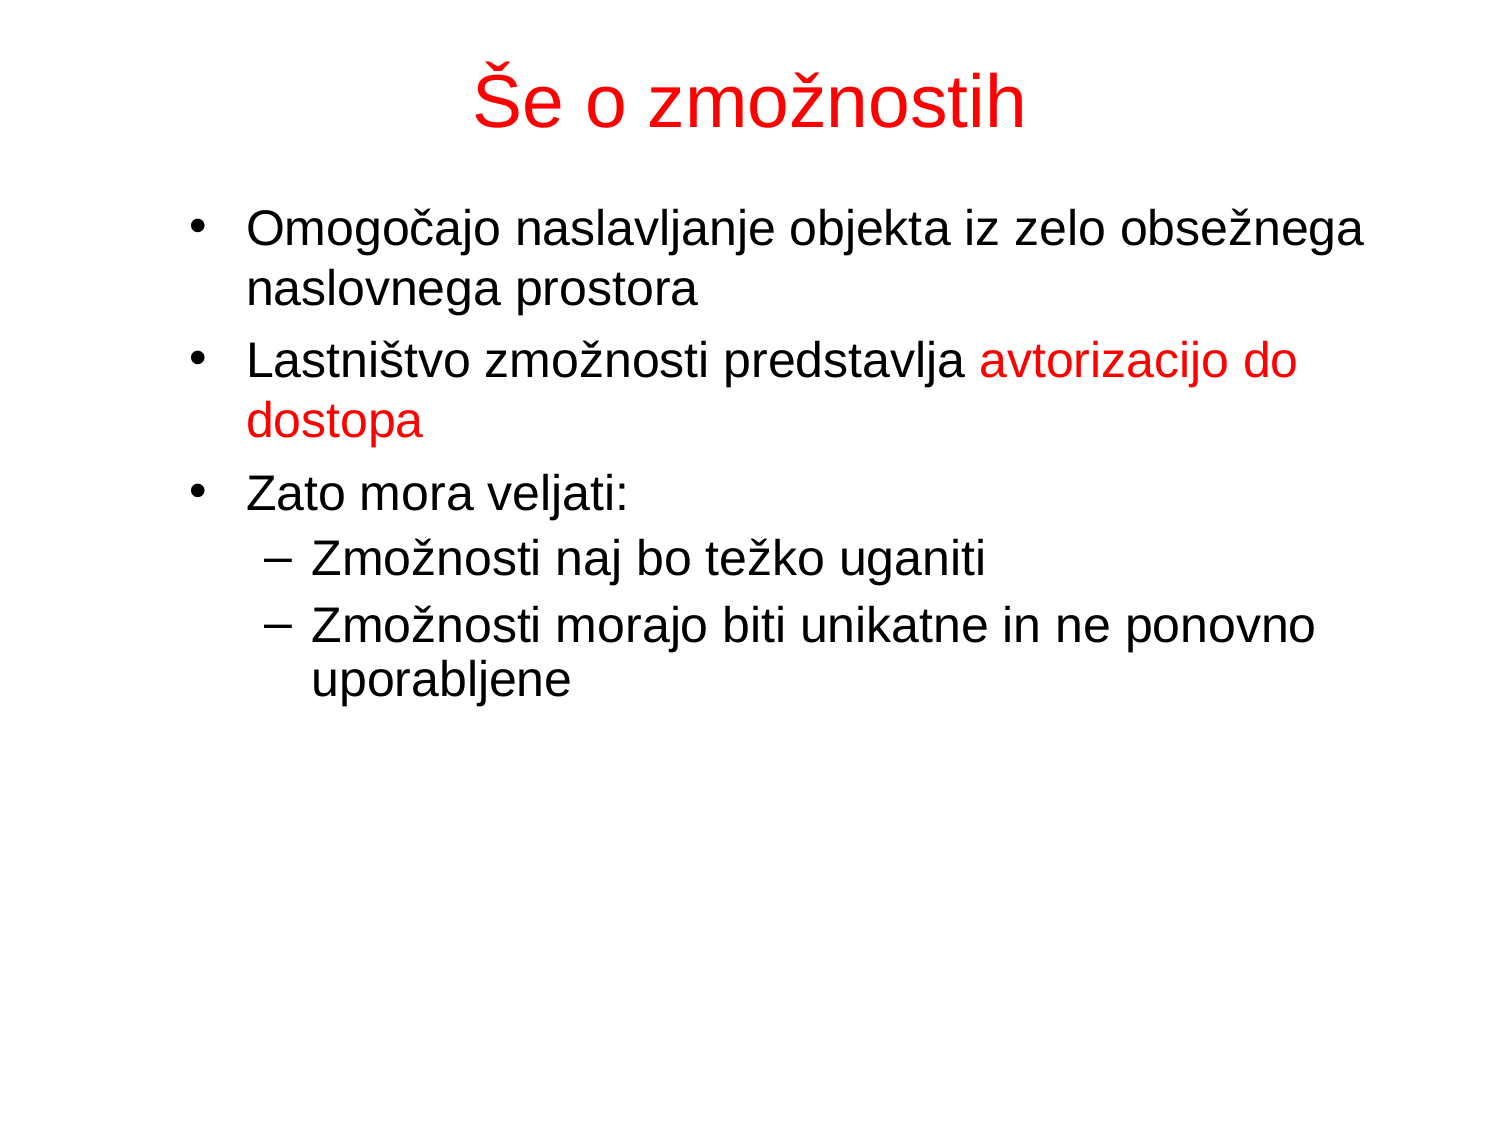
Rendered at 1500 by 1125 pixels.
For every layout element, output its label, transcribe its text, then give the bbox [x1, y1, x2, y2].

list Omogočajo naslavljanje objekta iz zelo obsežnega naslovnega prostora Lastništvo zmožnosti predstavlja avtorizacijo do dostopa Zato mora veljati: Zmožnosti naj bo težko uganiti Zmožnosti morajo biti unikatne in ne ponovno uporabljene [174, 187, 1500, 1061]
title Še o zmožnostih [75, 45, 1426, 151]
